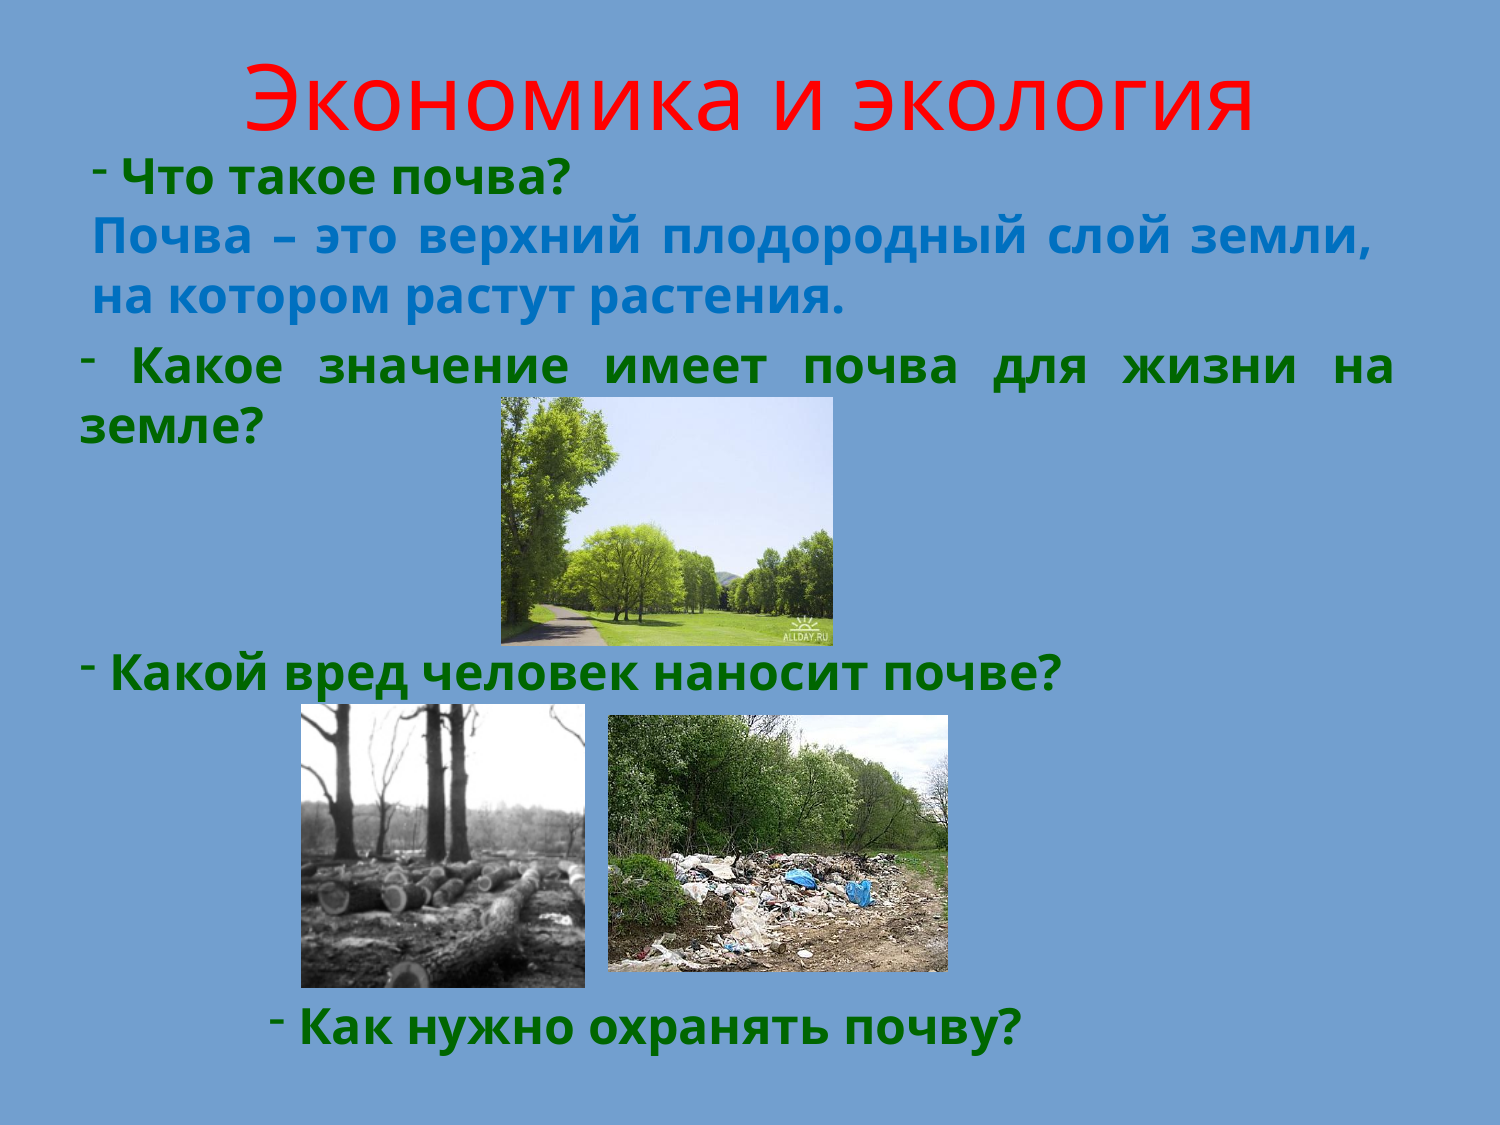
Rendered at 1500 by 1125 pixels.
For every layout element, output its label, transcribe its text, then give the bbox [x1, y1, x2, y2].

text_box Какое значение имеет почва для жизни на земле? [64, 326, 1412, 462]
text_box Почва – это верхний плодородный слой земли, на котором растут растения. [76, 196, 1388, 332]
text_box Как нужно охранять почву? [253, 987, 1435, 1063]
text_box Какой вред человек наносит почве? [64, 633, 1412, 709]
picture [501, 397, 833, 633]
picture [301, 704, 585, 987]
text_box Что такое почва? [76, 137, 1388, 196]
title Экономика и экология [76, 0, 1427, 188]
picture [608, 715, 948, 972]
